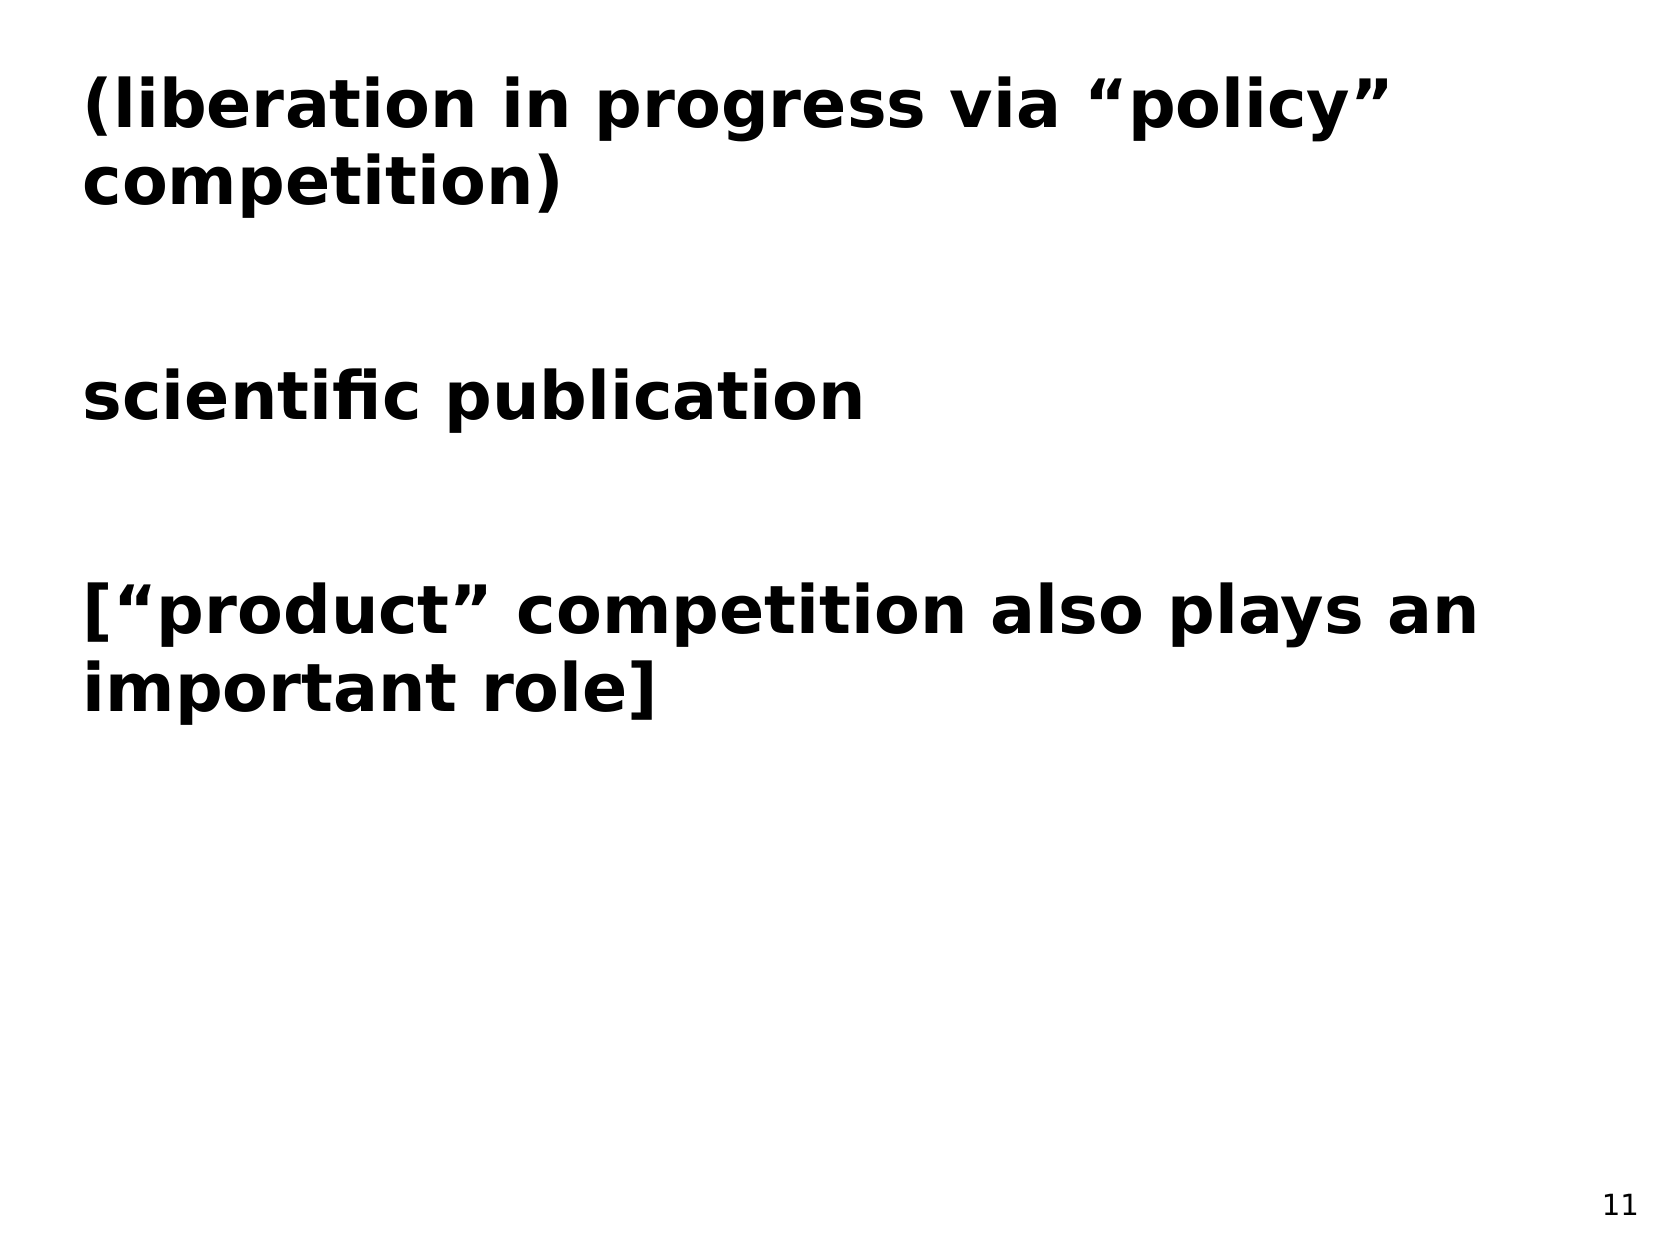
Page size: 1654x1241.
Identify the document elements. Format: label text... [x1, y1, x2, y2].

list (liberation in progress via “policy” competition) scientific publication [“product” competition also plays an important role] [82, 65, 1571, 1062]
